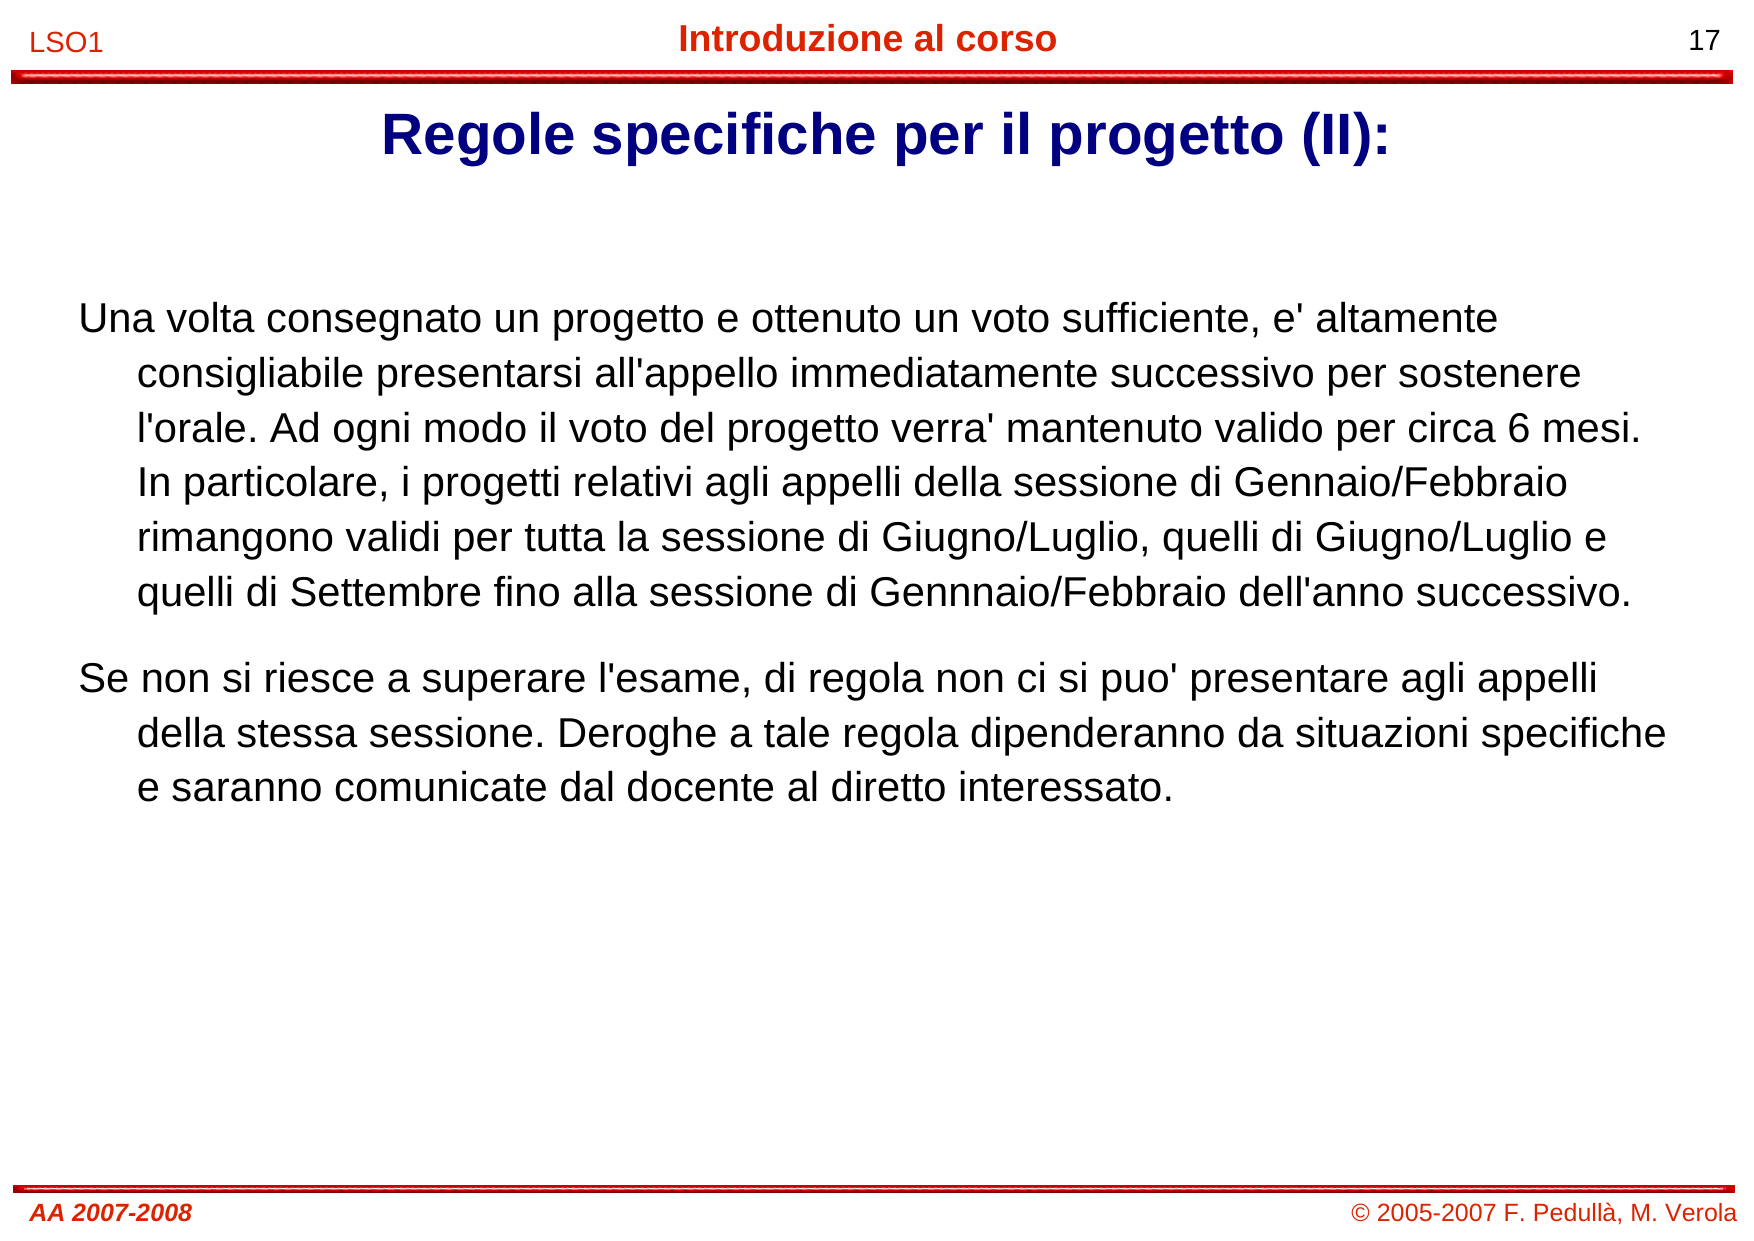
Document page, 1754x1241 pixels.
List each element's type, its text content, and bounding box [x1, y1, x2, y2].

picture [13, 1185, 1735, 1193]
text_box Regole specifiche per il progetto (II): [327, 98, 1447, 187]
list Una volta consegnato un progetto e ottenuto un voto sufficiente, e' altamente consigliabile presentarsi all'appello immediatamente successivo per sostenere l'orale. Ad ogni modo il voto del progetto verra' mantenuto valido per circa 6 mesi. In particolare, i progetti relativi agli appelli della sessione di Gennaio/Febbraio rimangono validi per tutta la sessione di Giugno/Luglio, quelli di Giugno/Luglio e quelli di Settembre fino alla sessione di Gennnaio/Febbraio dell'anno successivo. Se non si riesce a superare l'esame, di regola non ci si puo' presentare agli appelli della stessa sessione. Deroghe a tale regola dipenderanno da situazioni specifiche e saranno comunicate dal docente al diretto interessato. [75, 194, 1682, 1157]
picture [11, 70, 1733, 84]
